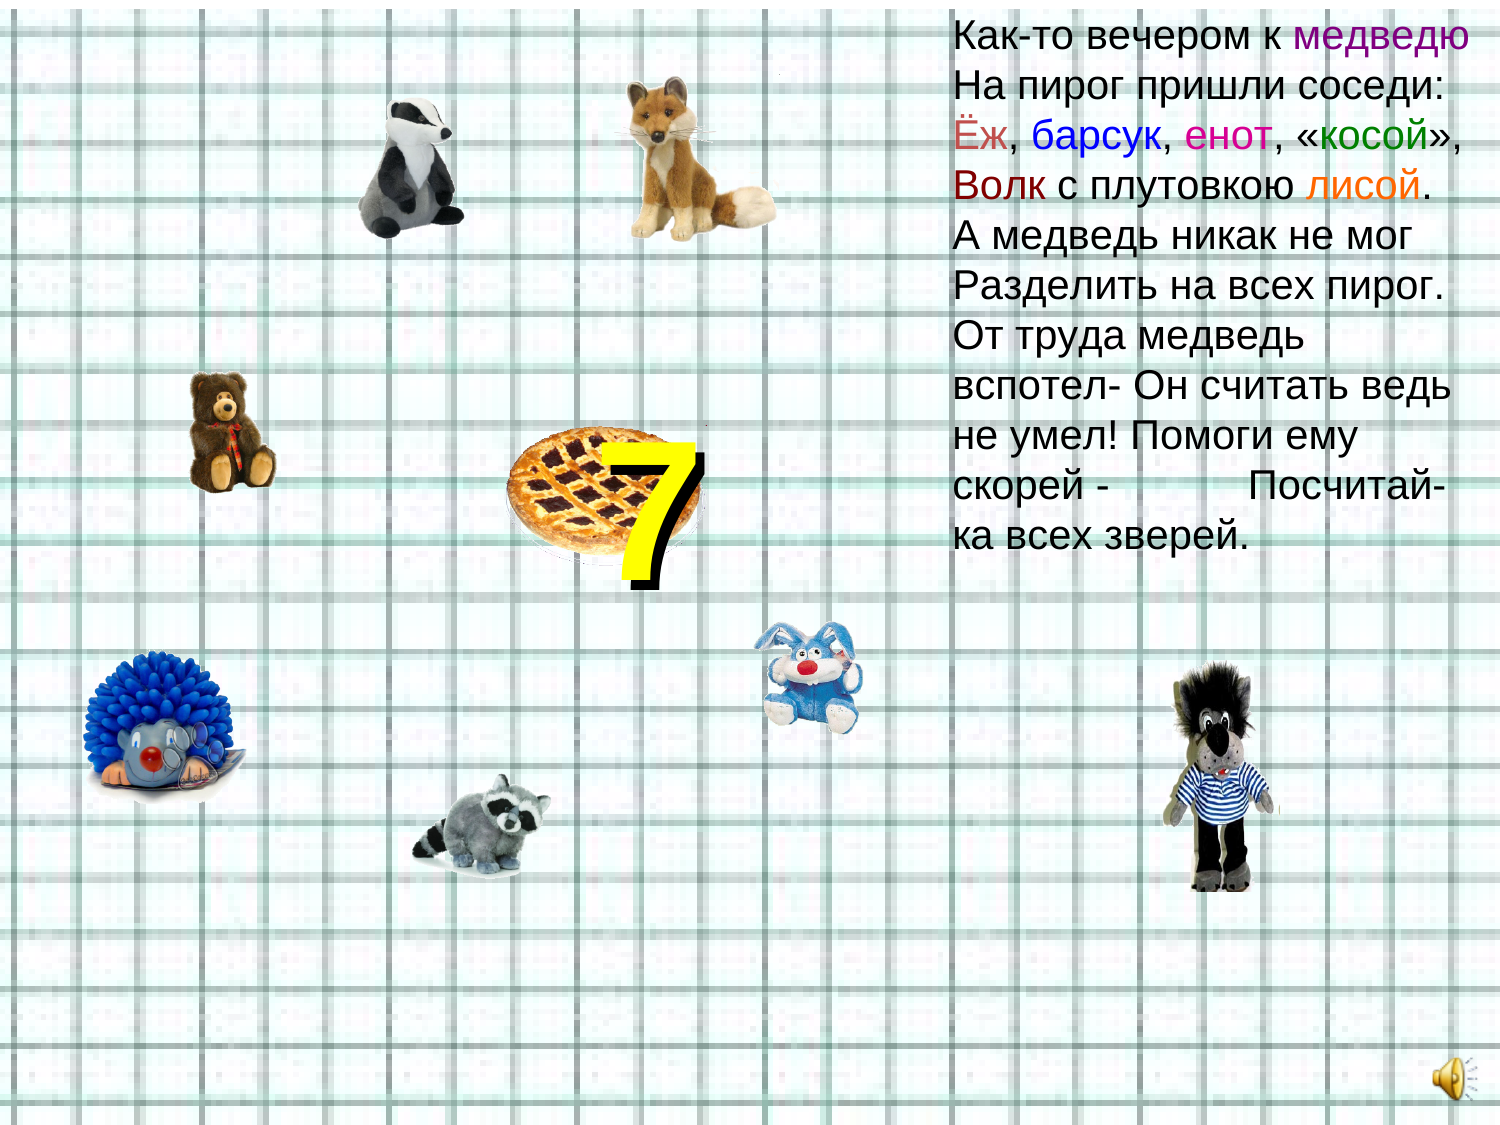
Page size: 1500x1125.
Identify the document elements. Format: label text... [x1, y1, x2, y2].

picture [0, 9, 1500, 1125]
text_box 7 [593, 373, 601, 629]
text_box Как-то вечером к медведю На пирог пришли соседи: Ёж, барсук, енот, «косой», Волк с плутовкою лисой. А медведь никак не мог Разделить на всех пирог. От труда медведь вспотел- Он считать ведь не умел! Помоги ему скорей - Посчитай-ка всех зверей. [937, 0, 1500, 566]
